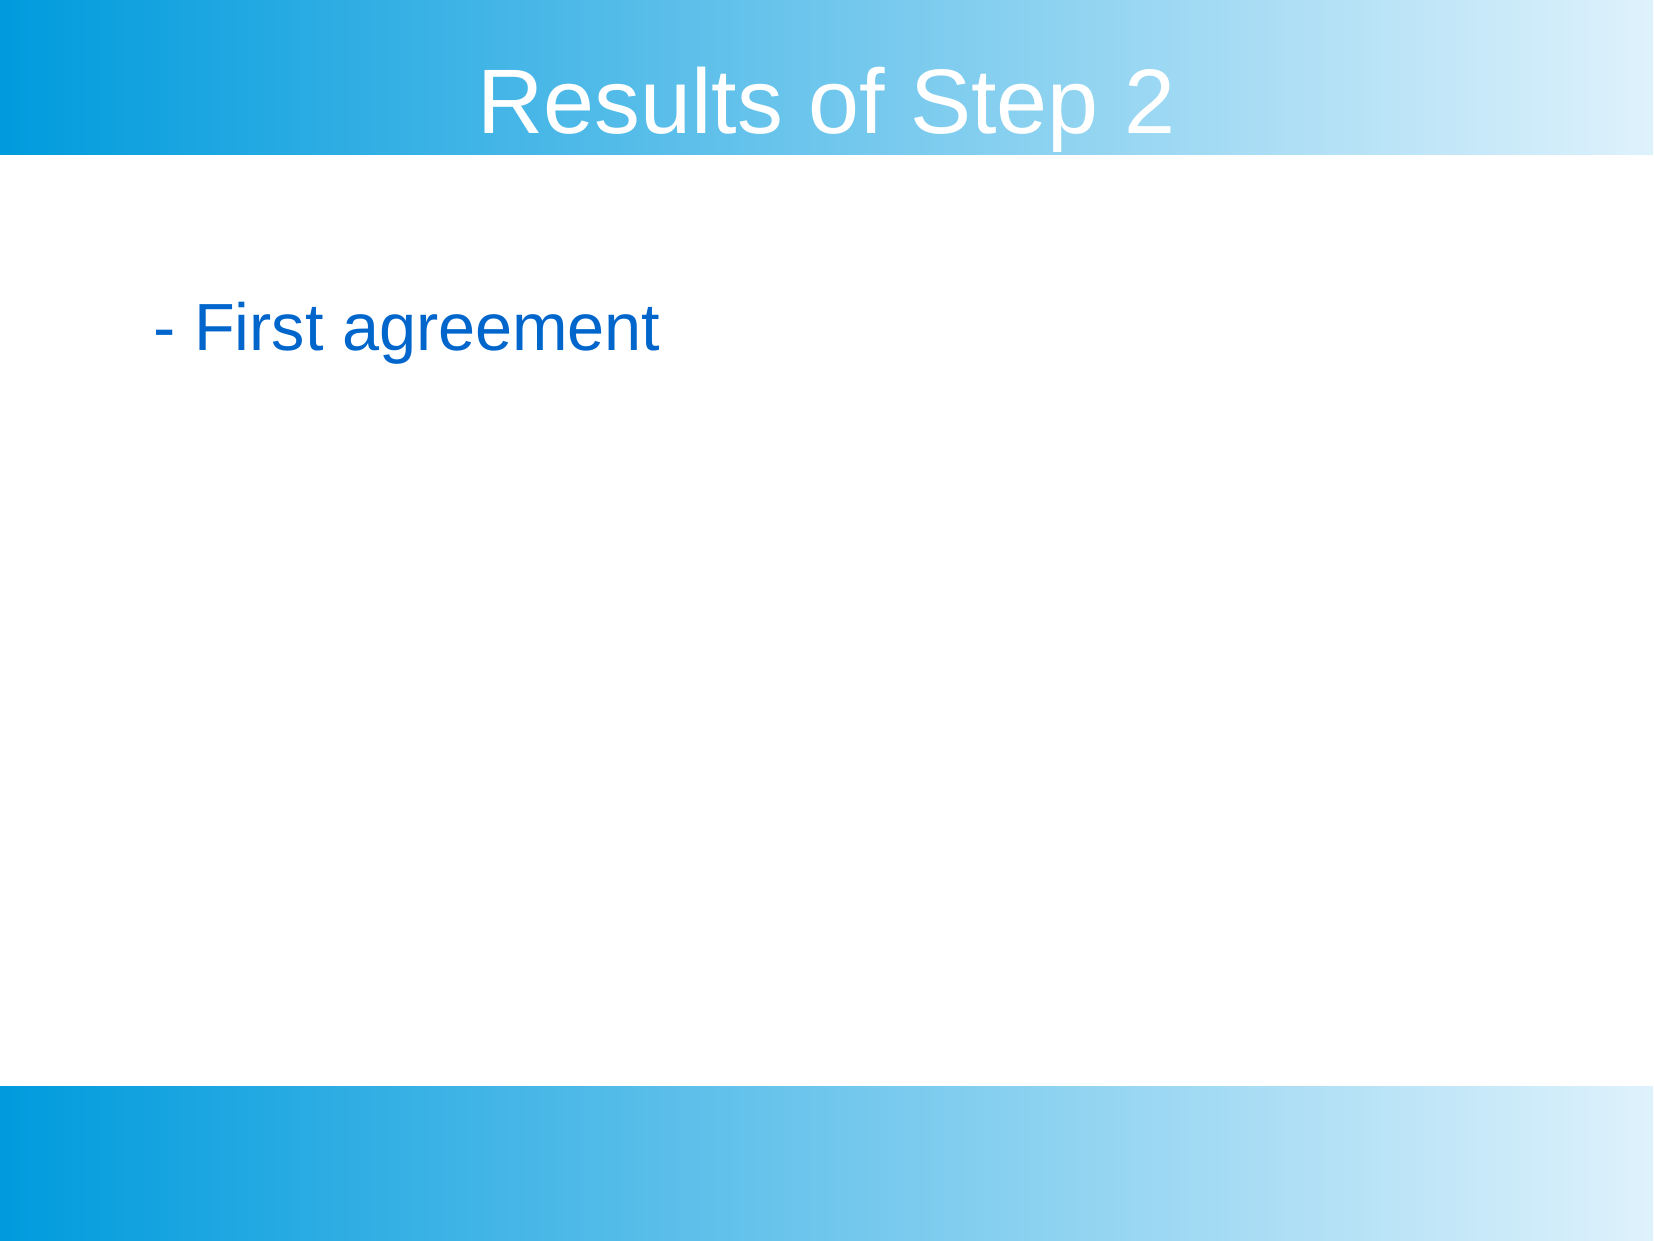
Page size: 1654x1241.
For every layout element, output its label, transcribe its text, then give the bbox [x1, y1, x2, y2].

title Results of Step 2 [82, 49, 1571, 155]
list - First agreement [82, 290, 1571, 1010]
